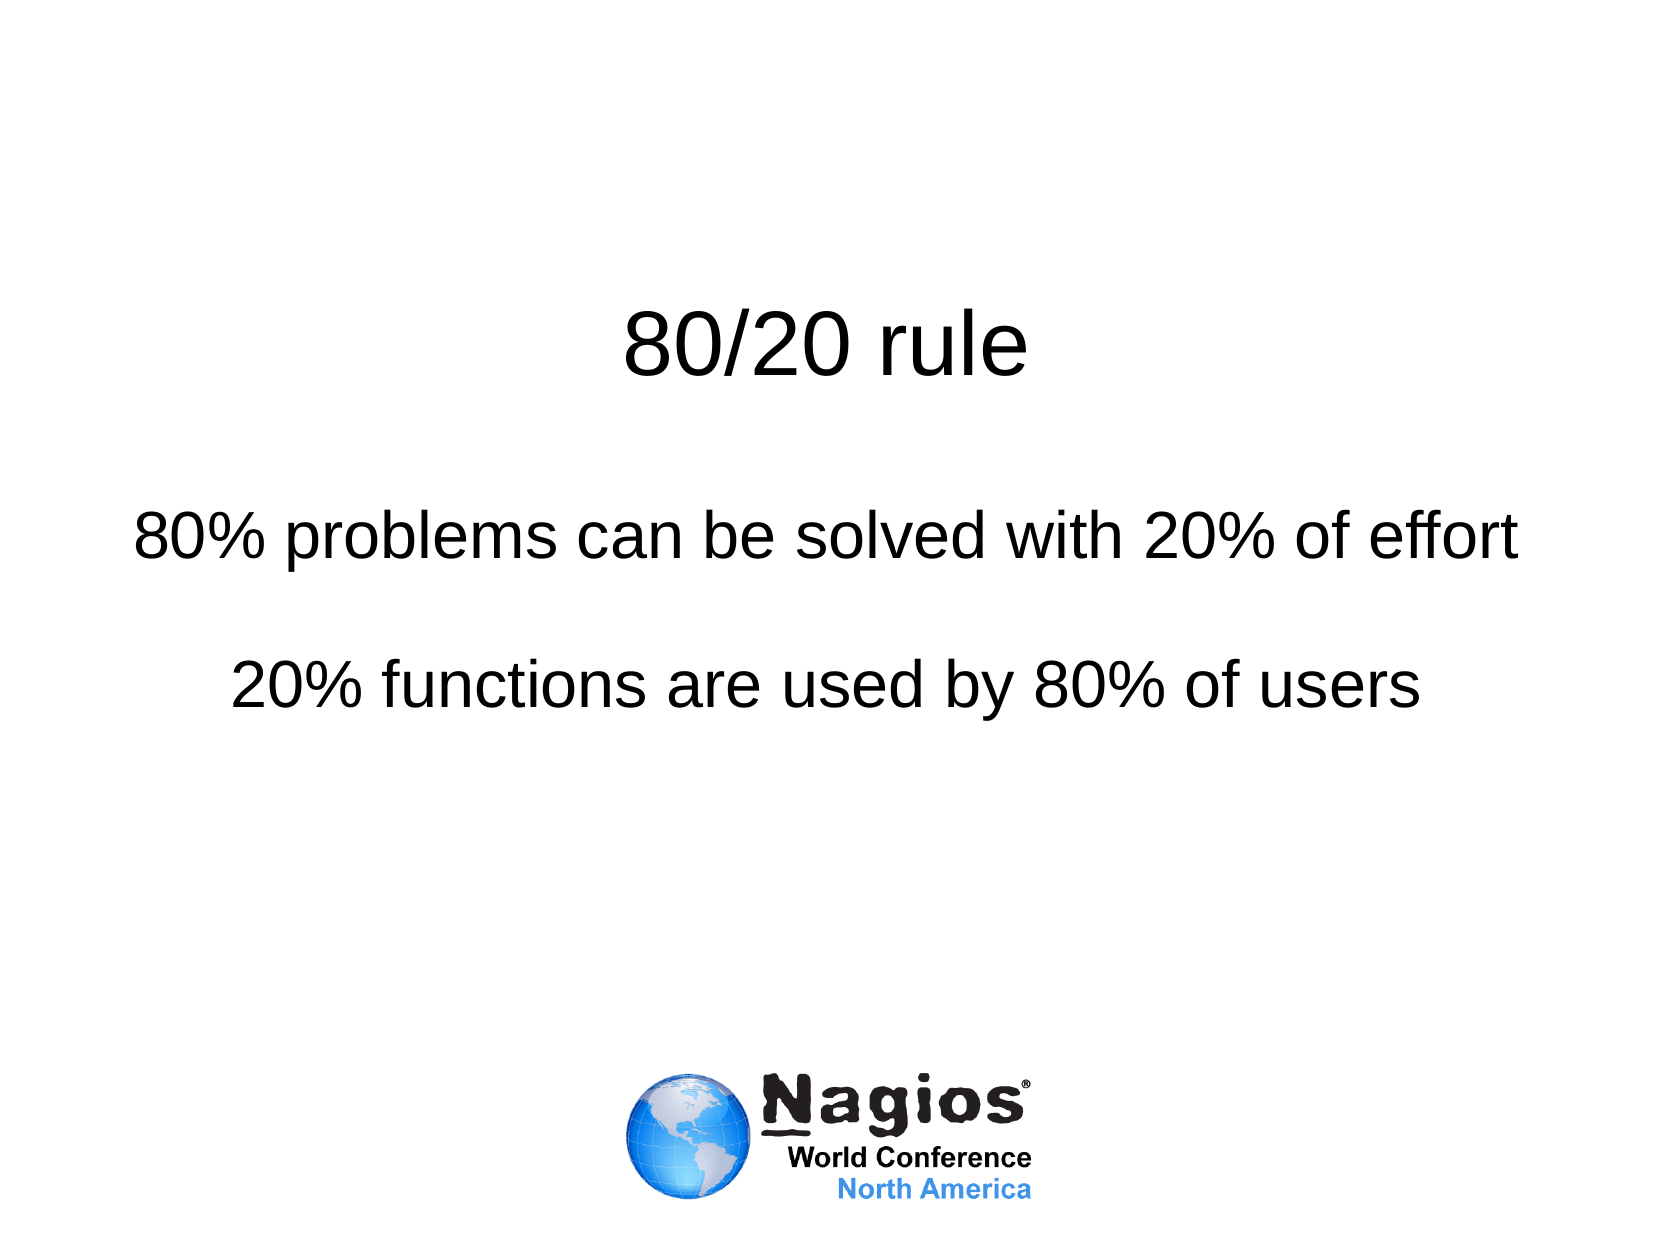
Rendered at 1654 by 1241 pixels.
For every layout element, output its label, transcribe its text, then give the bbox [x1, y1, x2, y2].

title 80/20 rule 80% problems can be solved with 20% of effort 20% functions are used by 80% of users [82, 292, 1571, 723]
picture [626, 1072, 1032, 1226]
